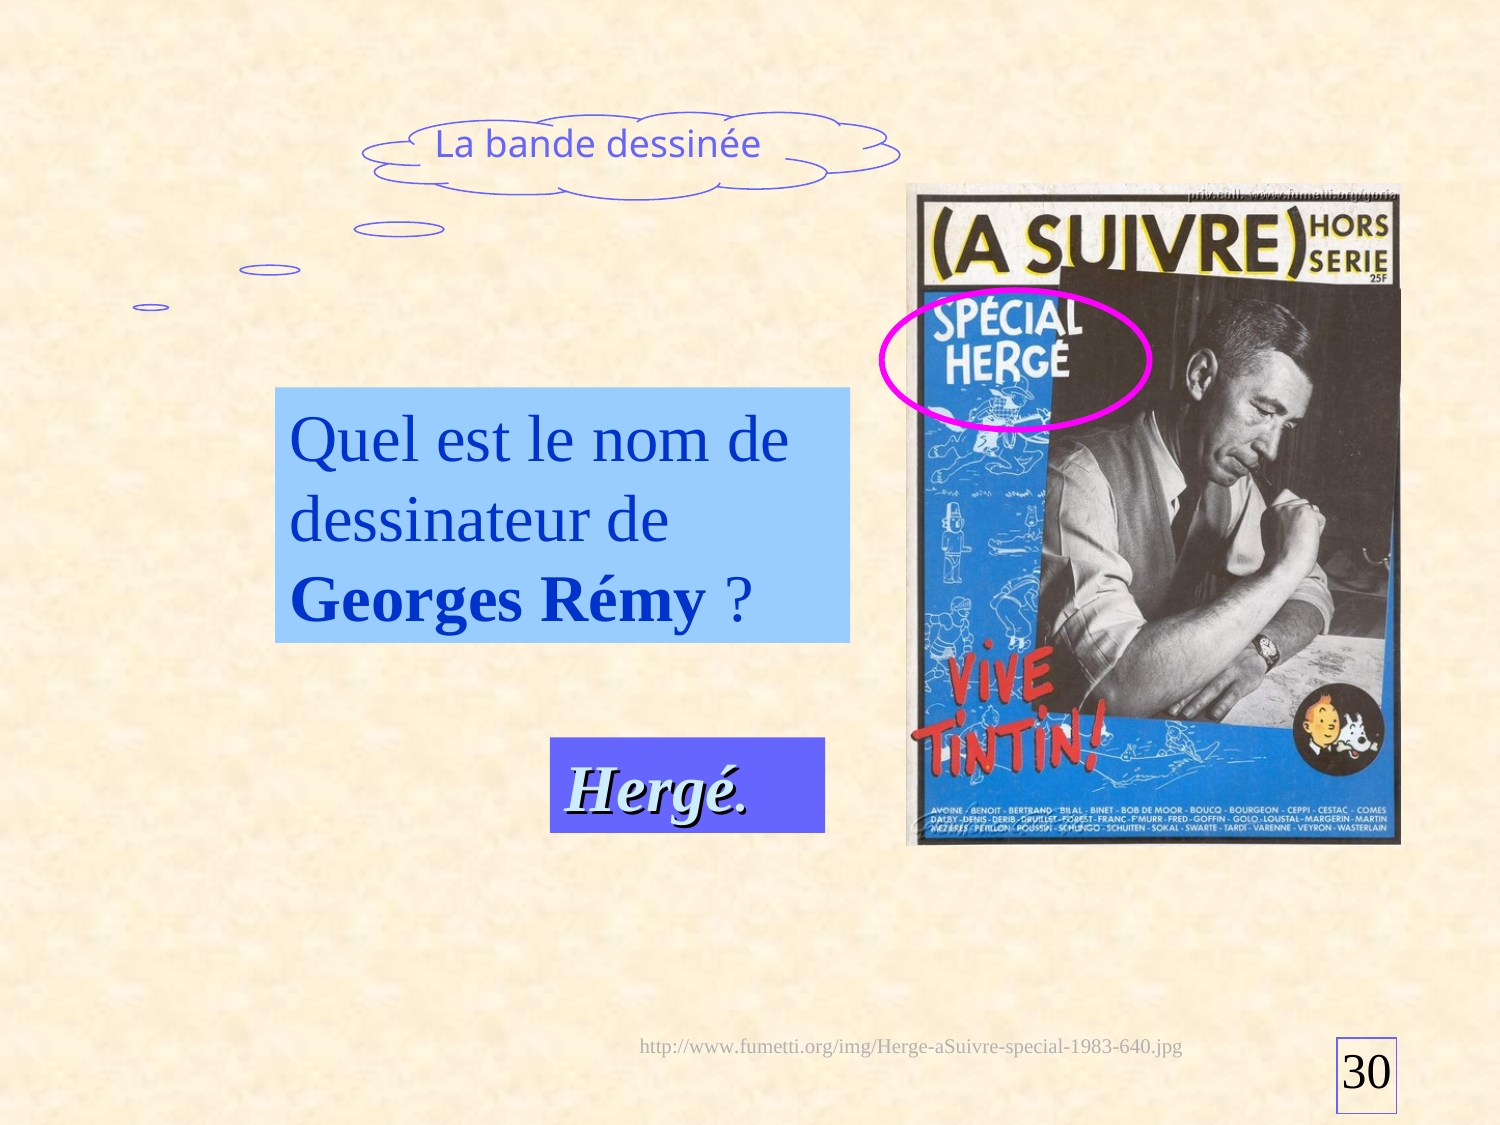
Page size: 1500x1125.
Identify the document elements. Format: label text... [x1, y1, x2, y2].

picture [0, 0, 1500, 1125]
text_box http://www.fumetti.org/img/Herge-aSuivre-special-1983-640.jpg [624, 1025, 1213, 1066]
text_box Quel est le nom de dessinateur de Georges Rémy ? [275, 387, 851, 643]
text_box Hergé. [549, 737, 826, 833]
